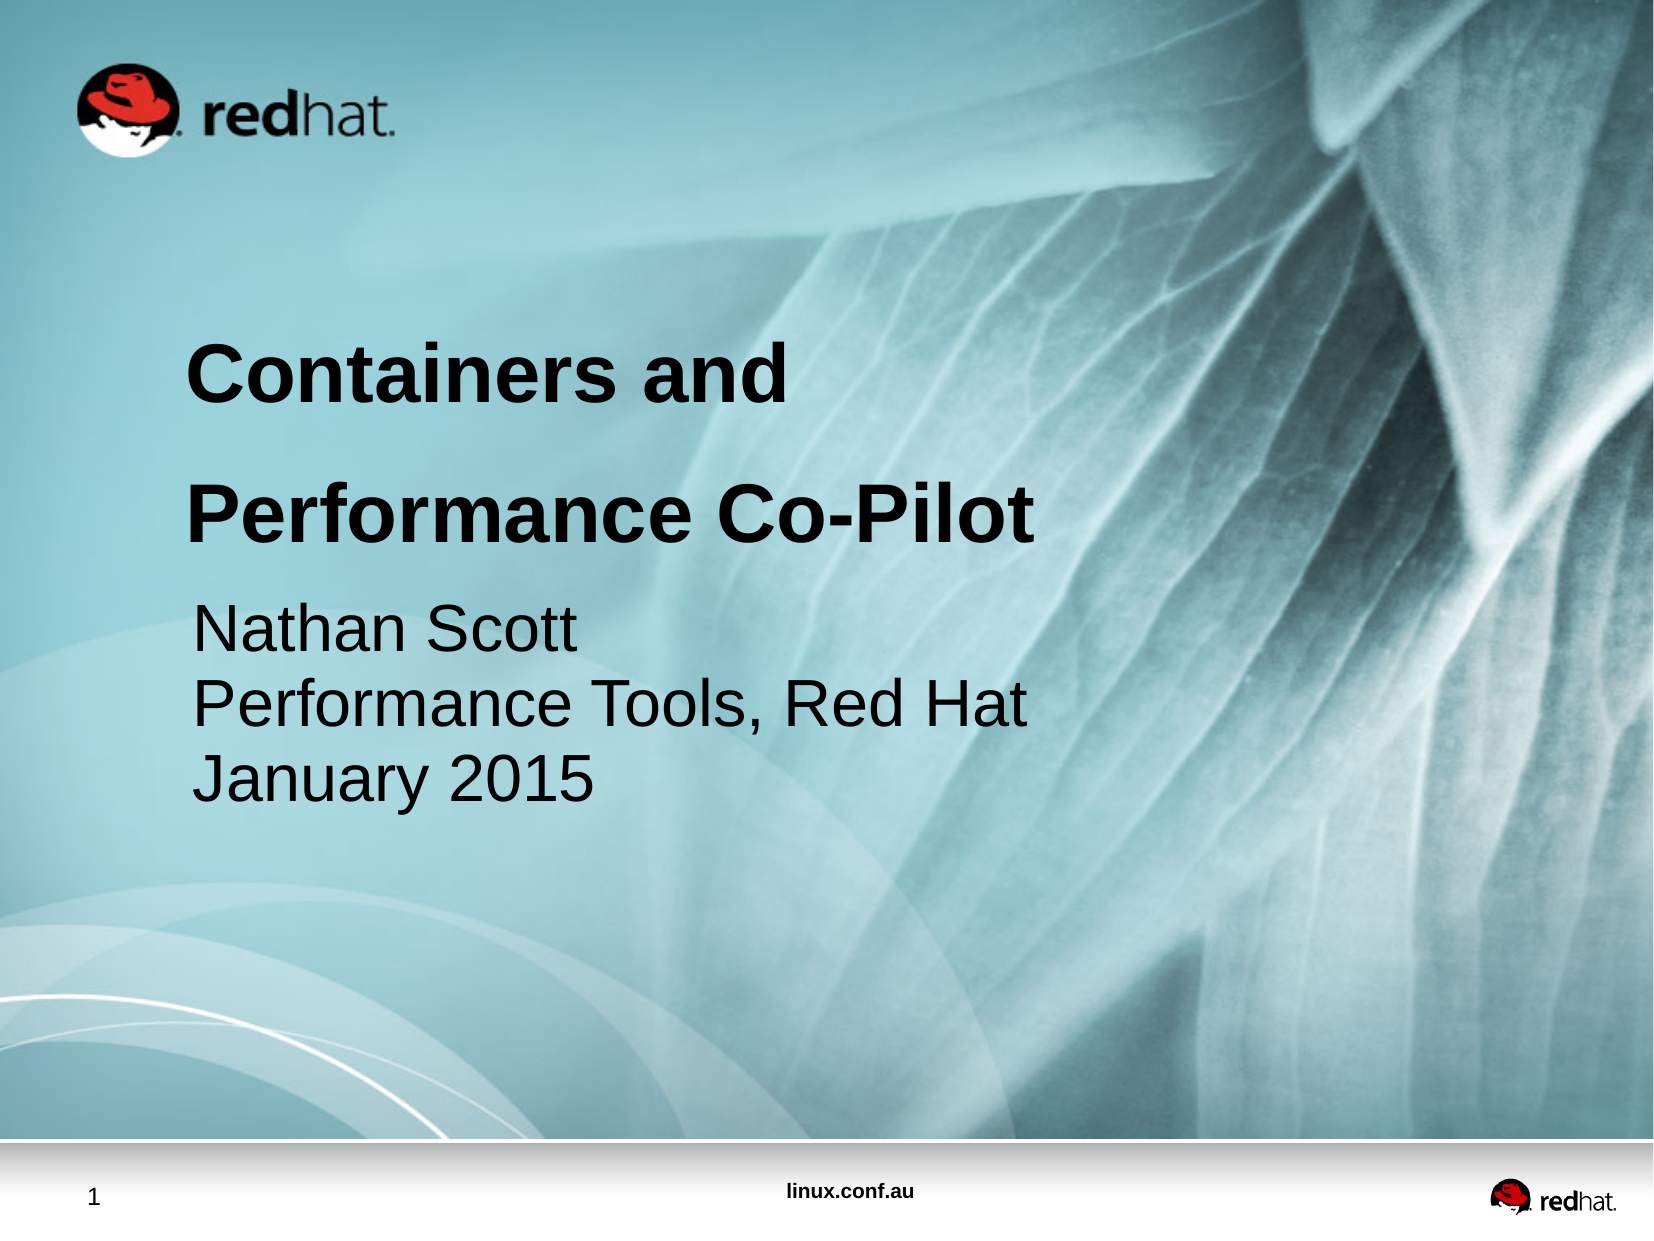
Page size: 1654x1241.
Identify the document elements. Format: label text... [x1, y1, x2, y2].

picture [0, 1143, 1654, 1241]
text_box Containers and Performance Co-Pilot [170, 273, 1408, 522]
text_box Nathan Scott Performance Tools, Red Hat January 2015 [177, 583, 1445, 869]
picture [0, 0, 1654, 1139]
